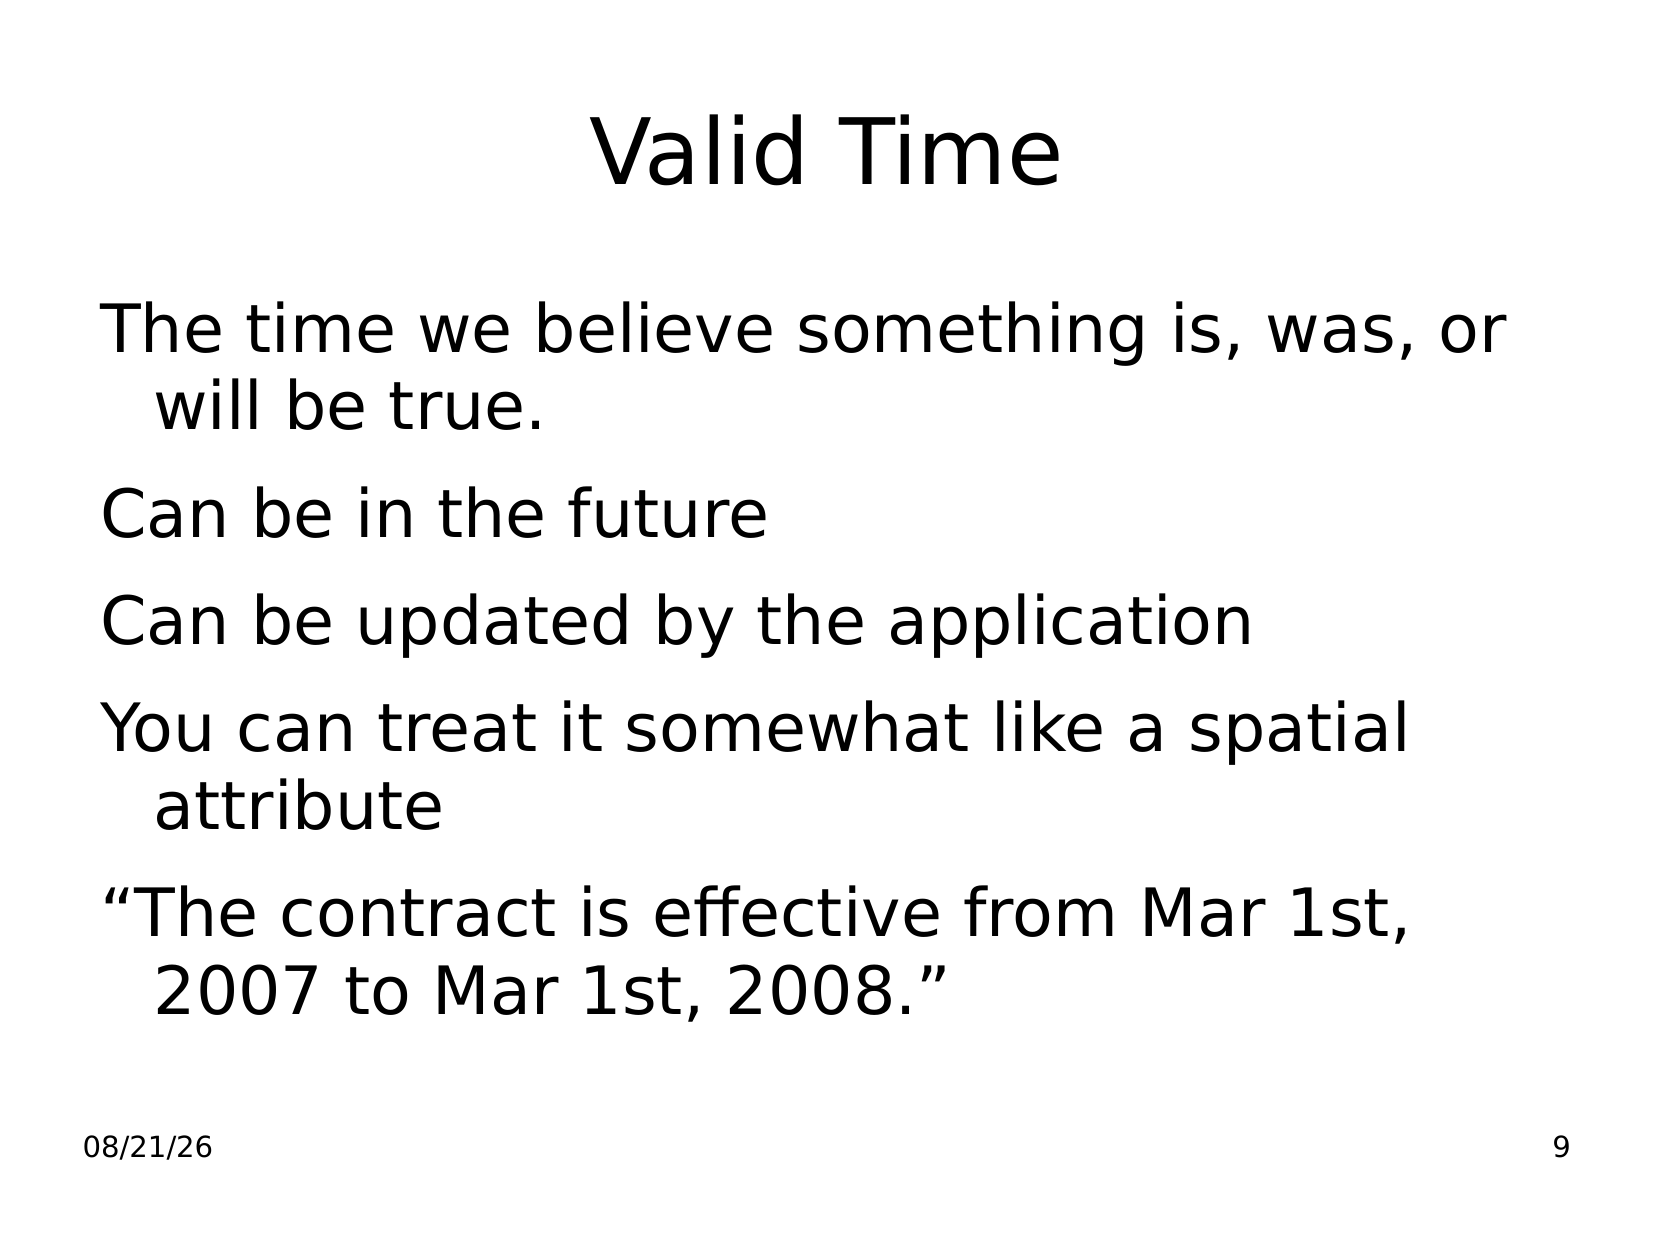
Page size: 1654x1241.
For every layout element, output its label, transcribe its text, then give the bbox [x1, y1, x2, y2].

list The time we believe something is, was, or will be true. Can be in the future Can be updated by the application You can treat it somewhat like a spatial attribute “The contract is effective from Mar 1st, 2007 to Mar 1st, 2008.” [82, 290, 1571, 1094]
title Valid Time [82, 56, 1571, 250]
